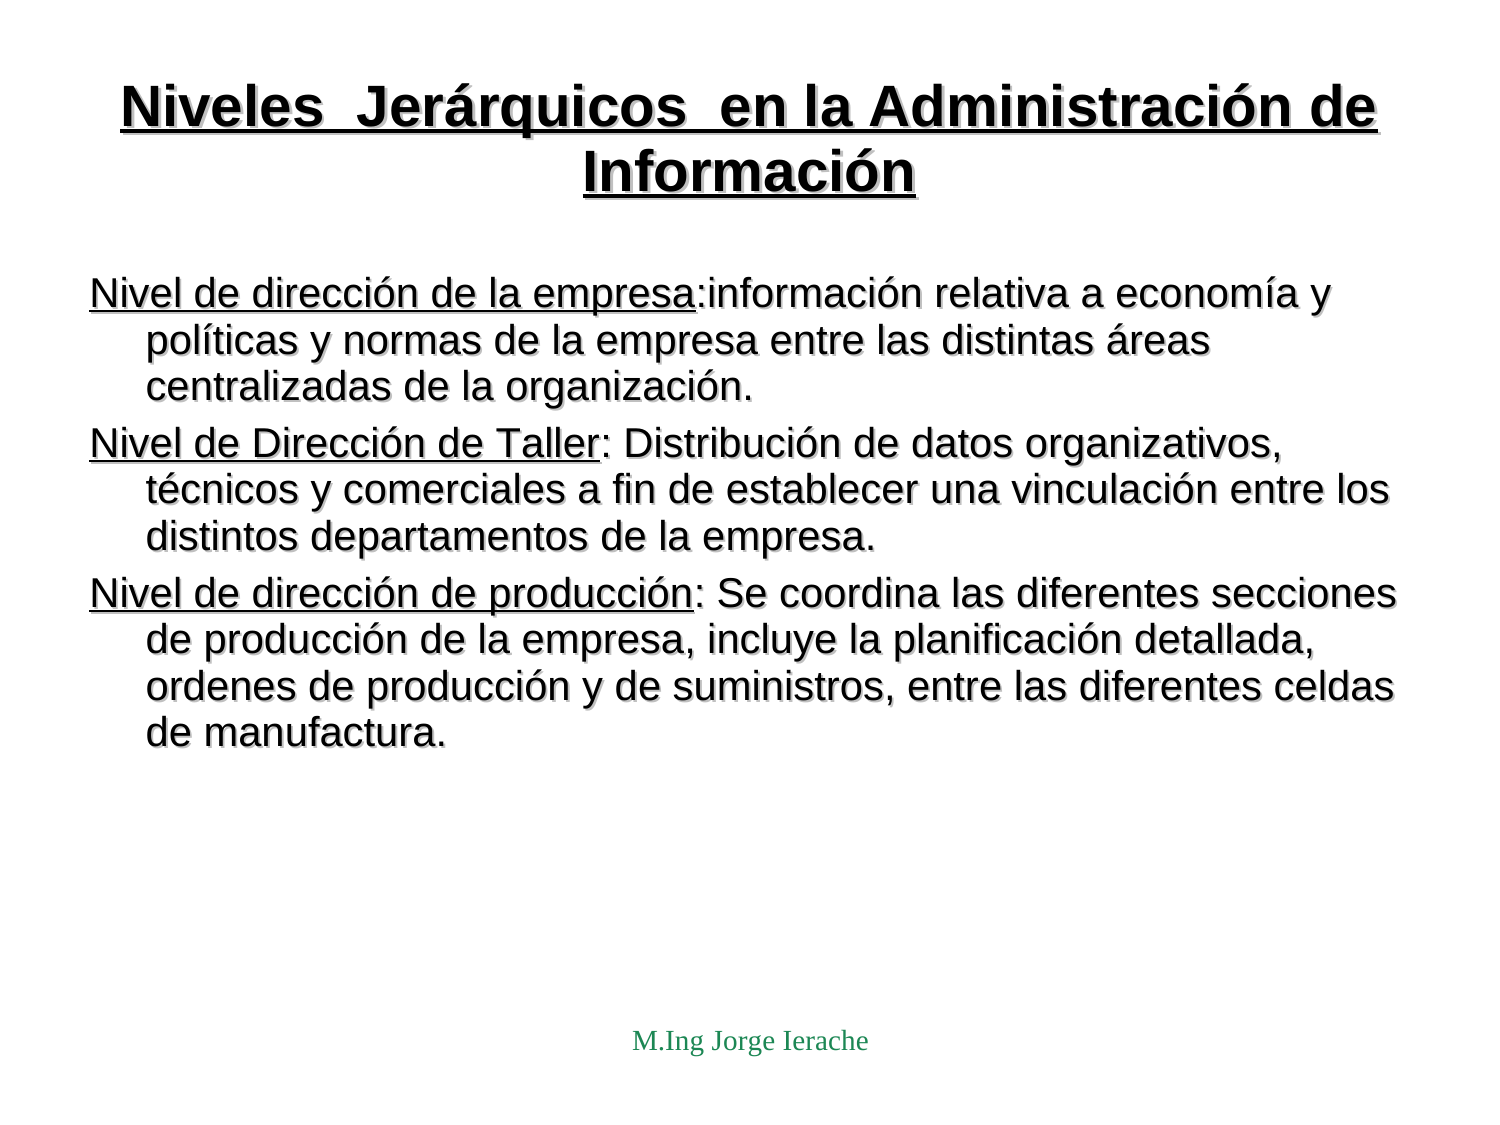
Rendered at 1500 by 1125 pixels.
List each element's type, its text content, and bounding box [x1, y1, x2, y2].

list Nivel de dirección de la empresa:información relativa a economía y políticas y normas de la empresa entre las distintas áreas centralizadas de la organización. Nivel de Dirección de Taller: Distribución de datos organizativos, técnicos y comerciales a fin de establecer una vinculación entre los distintos departamentos de la empresa. Nivel de dirección de producción: Se coordina las diferentes secciones de producción de la empresa, incluye la planificación detallada, ordenes de producción y de suministros, entre las diferentes celdas de manufactura. [74, 262, 1425, 1001]
title Niveles Jerárquicos en la Administración de Información [74, 44, 1425, 233]
